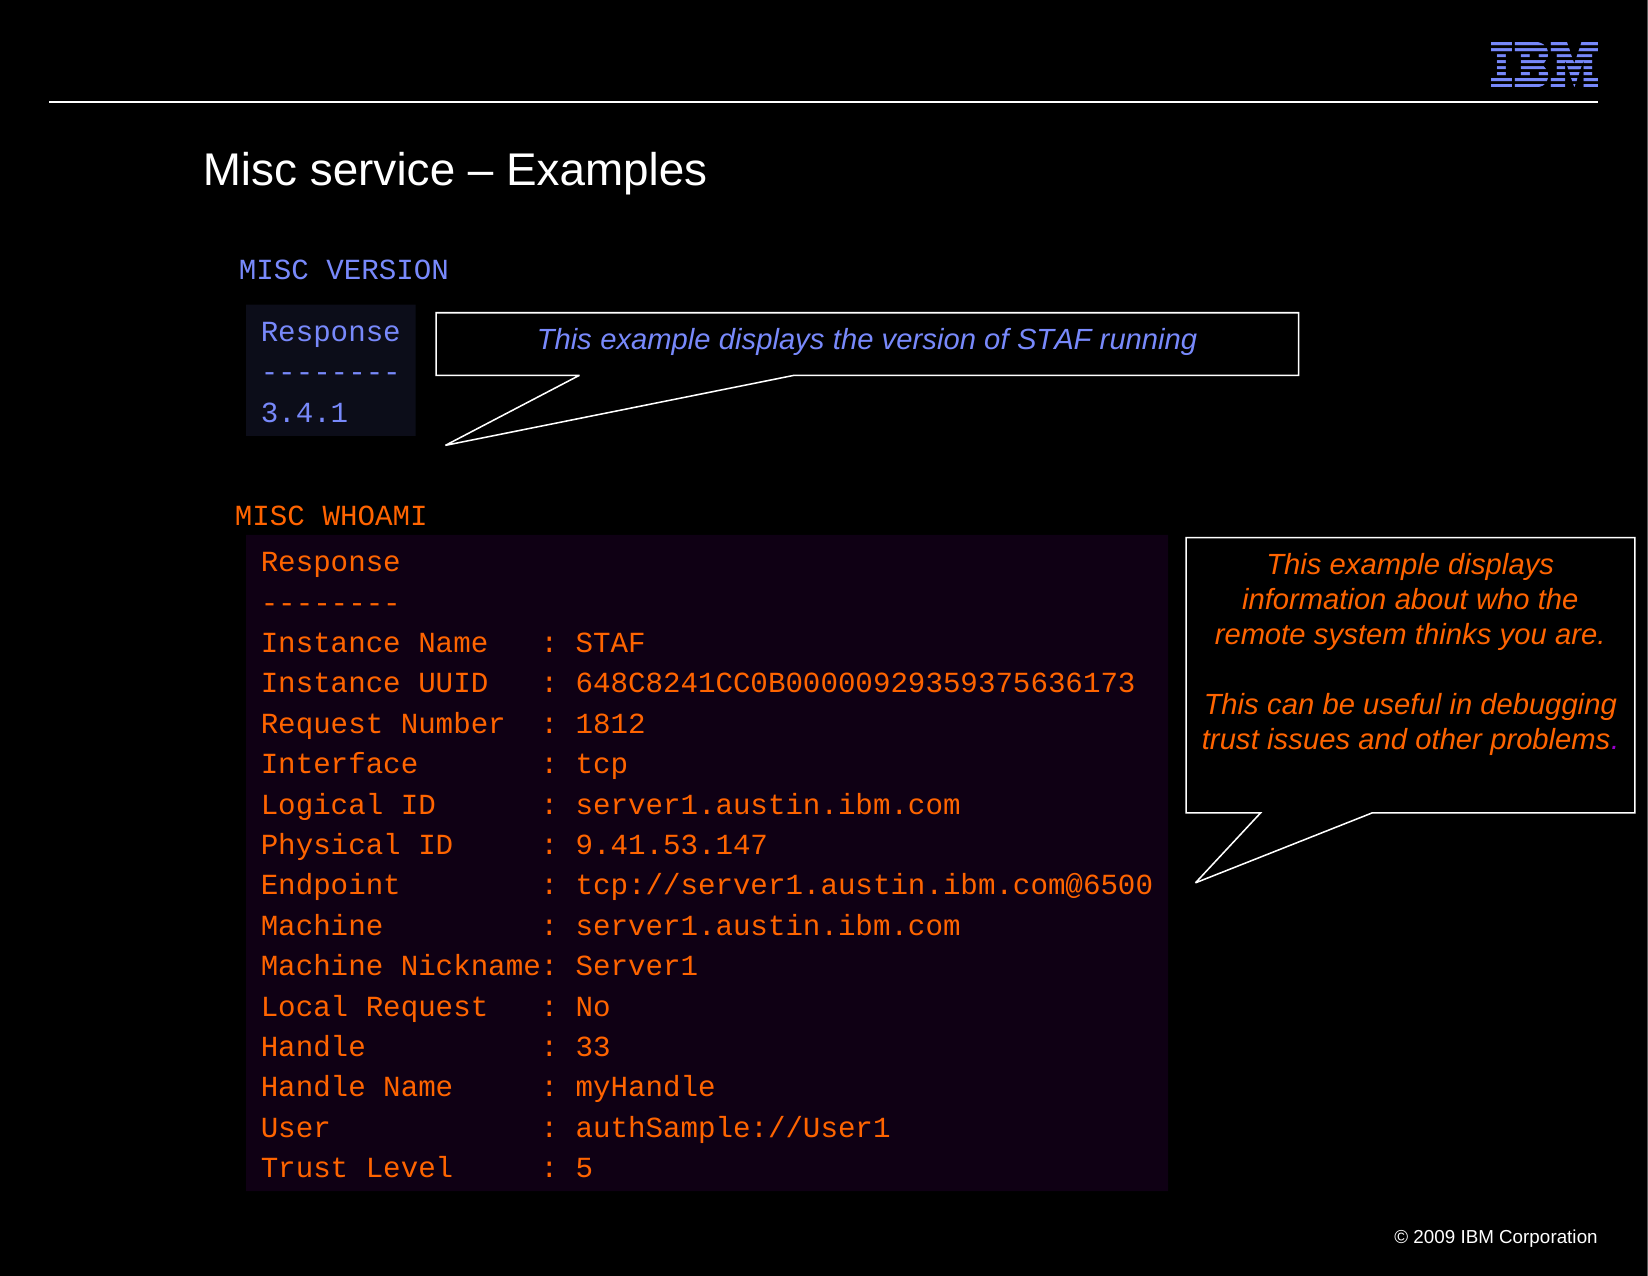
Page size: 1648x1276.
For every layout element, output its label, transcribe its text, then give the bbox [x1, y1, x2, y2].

title Misc service – Examples [186, 137, 1648, 231]
text_box Response -------- Instance Name : STAF Instance UUID : 648C8241CC0B00000929359375636173 Request Number : 1812 Interface : tcp Logical ID : server1.austin.ibm.com Physical ID : 9.41.53.147 Endpoint : tcp://server1.austin.ibm.com@6500 Machine : server1.austin.ibm.com Machine Nickname: Server1 Local Request : No Handle : 33 Handle Name : myHandle User : authSample://User1 Trust Level : 5 [246, 534, 1169, 1192]
text_box Response -------- 3.4.1 [246, 304, 416, 436]
picture [1491, 42, 1598, 87]
text_box This example displays the version of STAF running [436, 312, 1299, 446]
text_box MISC VERSION [239, 250, 1648, 286]
text_box This example displays information about who the remote system thinks you are. This can be useful in debugging trust issues and other problems. [1186, 537, 1635, 883]
text_box MISC WHOAMI [220, 488, 443, 539]
